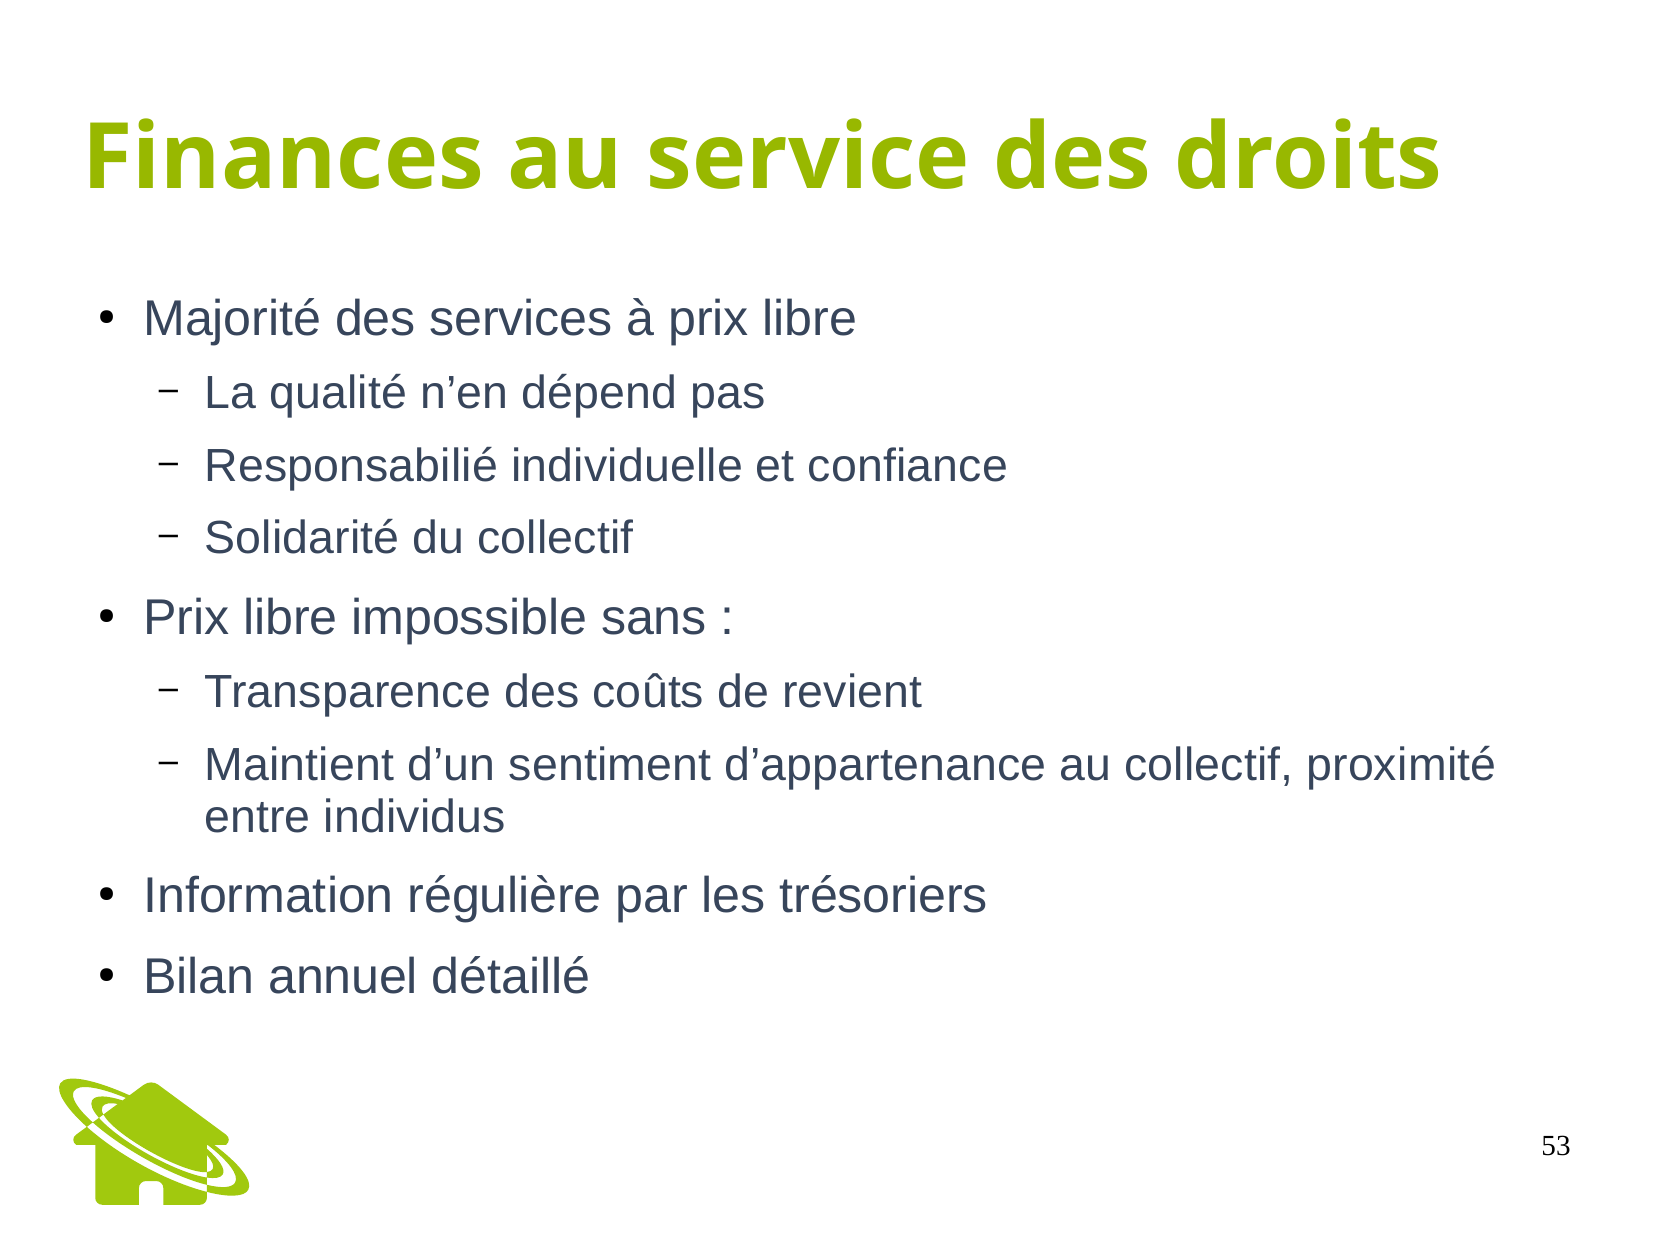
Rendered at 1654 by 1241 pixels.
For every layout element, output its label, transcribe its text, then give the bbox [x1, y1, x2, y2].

list Majorité des services à prix libre La qualité n’en dépend pas Responsabilié individuelle et confiance Solidarité du collectif Prix libre impossible sans : Transparence des coûts de revient Maintient d’un sentiment d’appartenance au collectif, proximité entre individus Information régulière par les trésoriers Bilan annuel détaillé [82, 290, 1571, 1010]
title Finances au service des droits [82, 49, 1571, 257]
